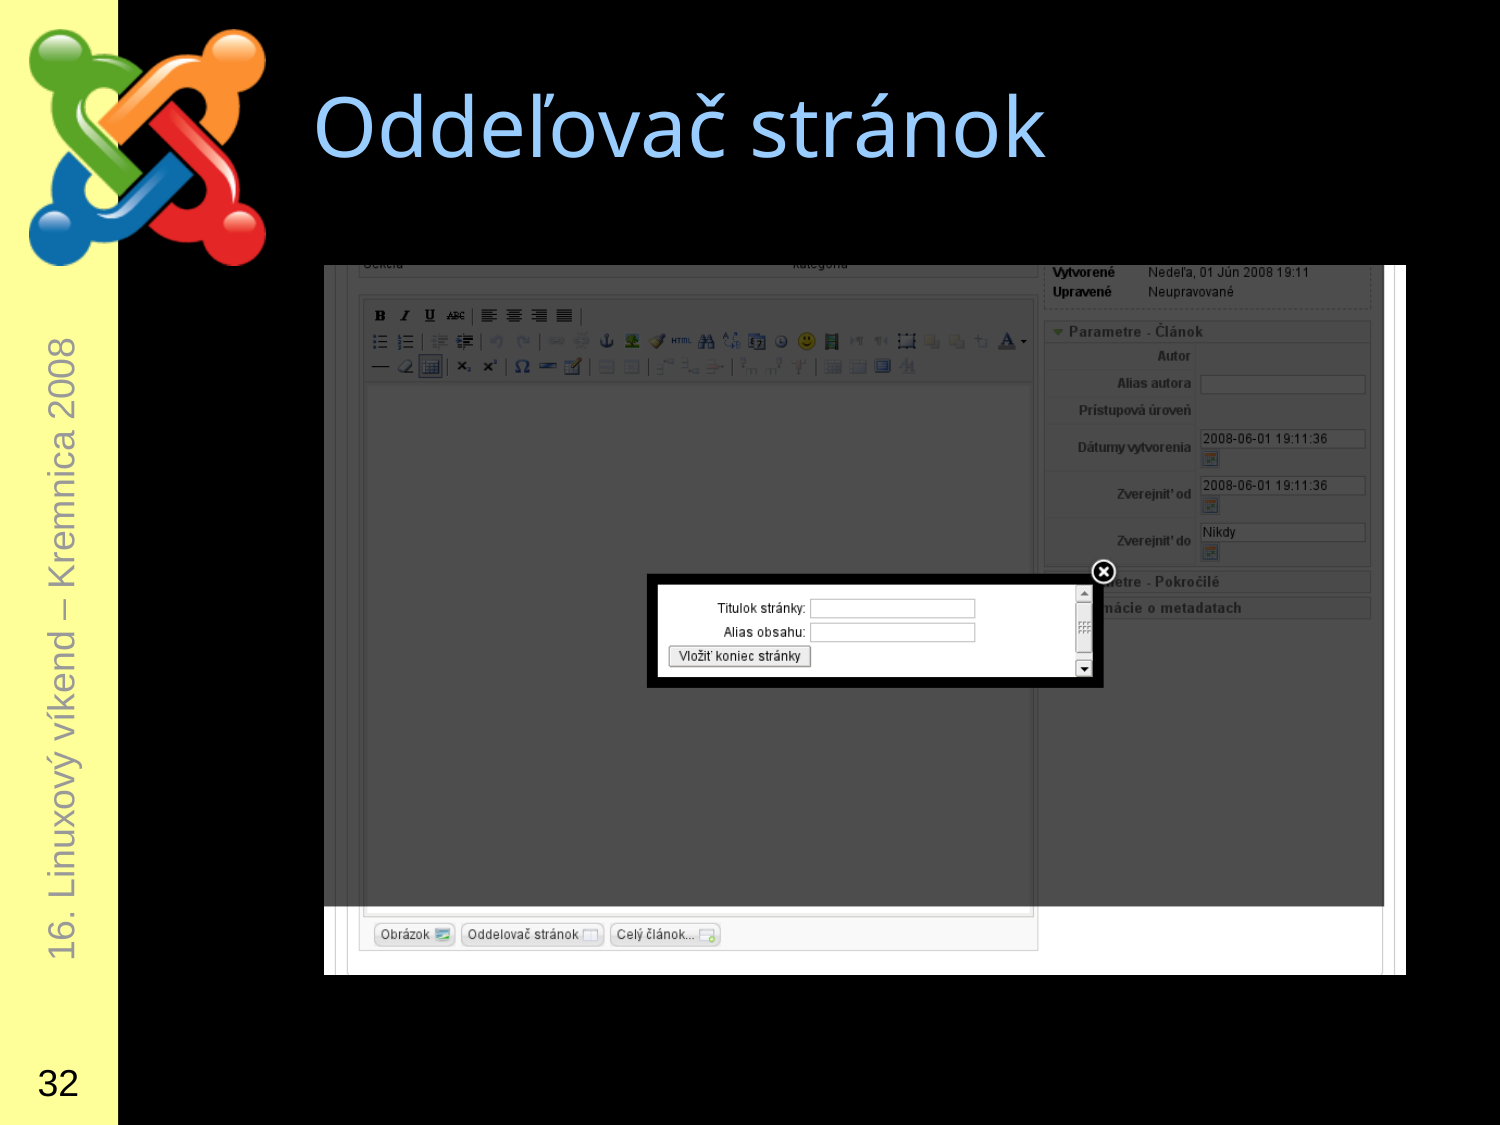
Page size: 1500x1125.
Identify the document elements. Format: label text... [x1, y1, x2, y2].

picture [29, 29, 266, 266]
title Oddeľovač stránok [312, 24, 1450, 226]
picture [324, 265, 1406, 976]
